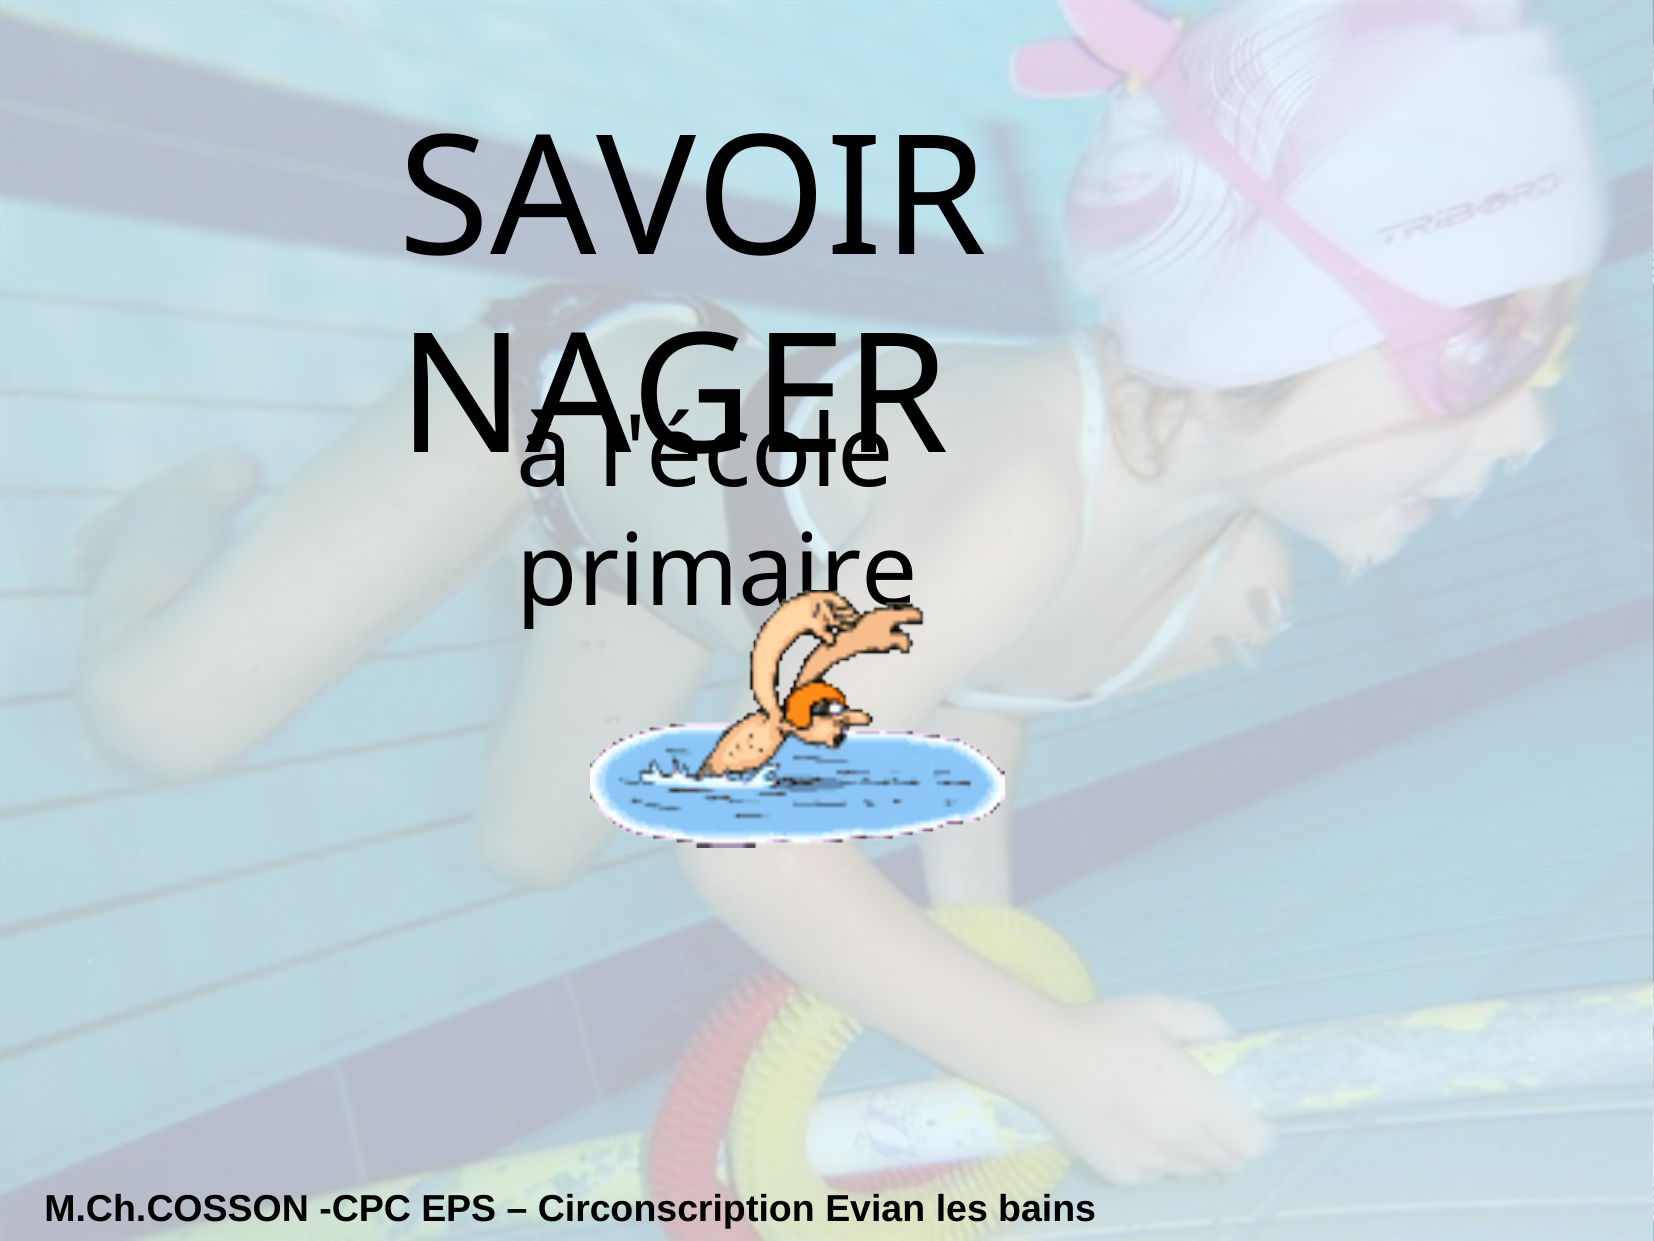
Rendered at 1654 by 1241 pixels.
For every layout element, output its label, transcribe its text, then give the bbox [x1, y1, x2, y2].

text_box SAVOIR NAGER [383, 88, 1211, 291]
text_box M.Ch.COSSON -CPC EPS – Circonscription Evian les bains [29, 1181, 1359, 1238]
text_box à l'école primaire [502, 383, 1123, 512]
picture [0, 0, 1654, 1241]
